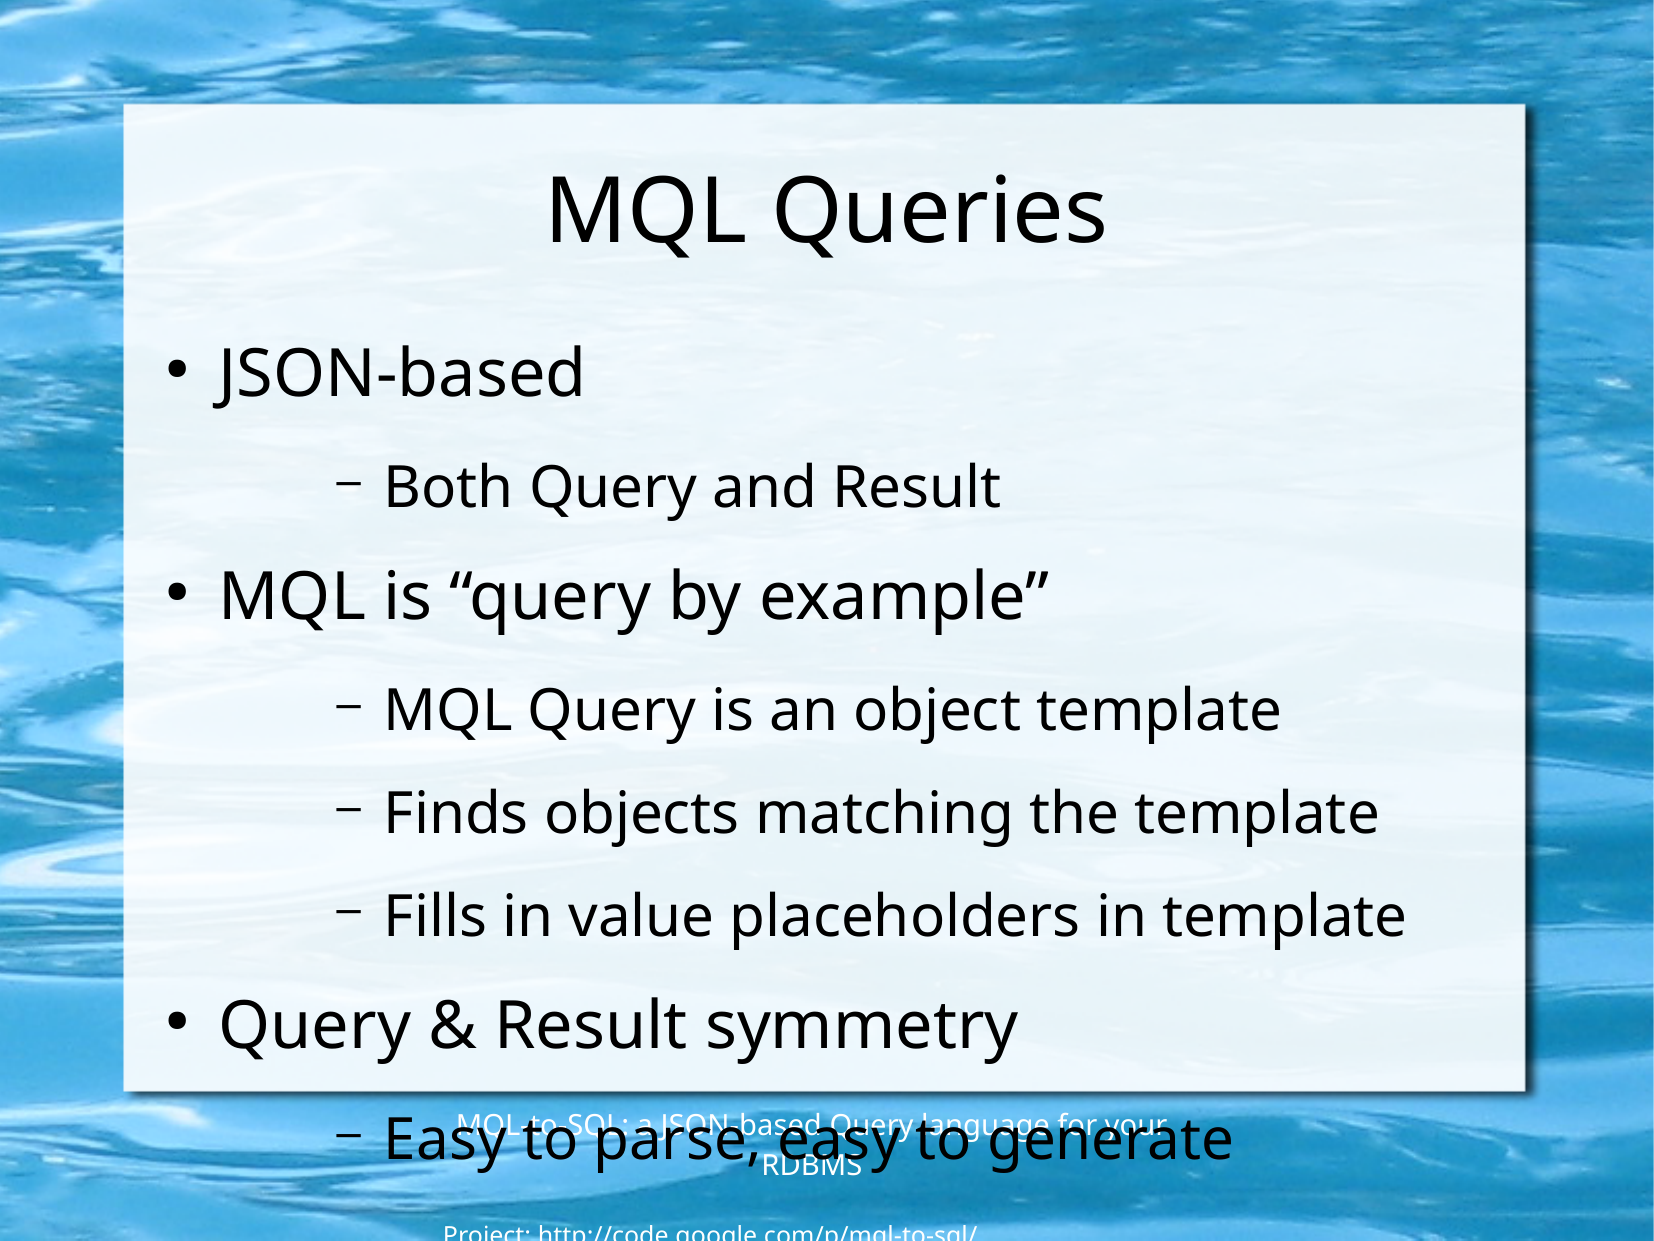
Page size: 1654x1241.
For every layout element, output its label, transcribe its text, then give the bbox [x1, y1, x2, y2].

picture [950, 1232, 957, 1241]
picture [861, 1232, 867, 1241]
picture [471, 1232, 478, 1241]
picture [710, 1232, 717, 1241]
picture [780, 1232, 787, 1241]
picture [804, 1232, 810, 1241]
picture [541, 1232, 548, 1241]
picture [876, 1232, 883, 1241]
picture [914, 1232, 921, 1241]
picture [725, 1232, 732, 1241]
title MQL Queries [147, 118, 1506, 296]
picture [679, 1232, 686, 1241]
picture [694, 1232, 701, 1241]
picture [0, 0, 1654, 1241]
list JSON-based Both Query and Result MQL is “query by example” MQL Query is an object template Finds objects matching the template Fills in value placeholders in template Query & Result symmetry Easy to parse, easy to generate [147, 324, 1506, 1080]
picture [447, 1228, 454, 1235]
picture [628, 1232, 635, 1241]
picture [827, 1232, 835, 1241]
picture [575, 1232, 583, 1241]
picture [795, 1232, 802, 1241]
picture [643, 1232, 650, 1241]
picture [852, 1232, 859, 1241]
